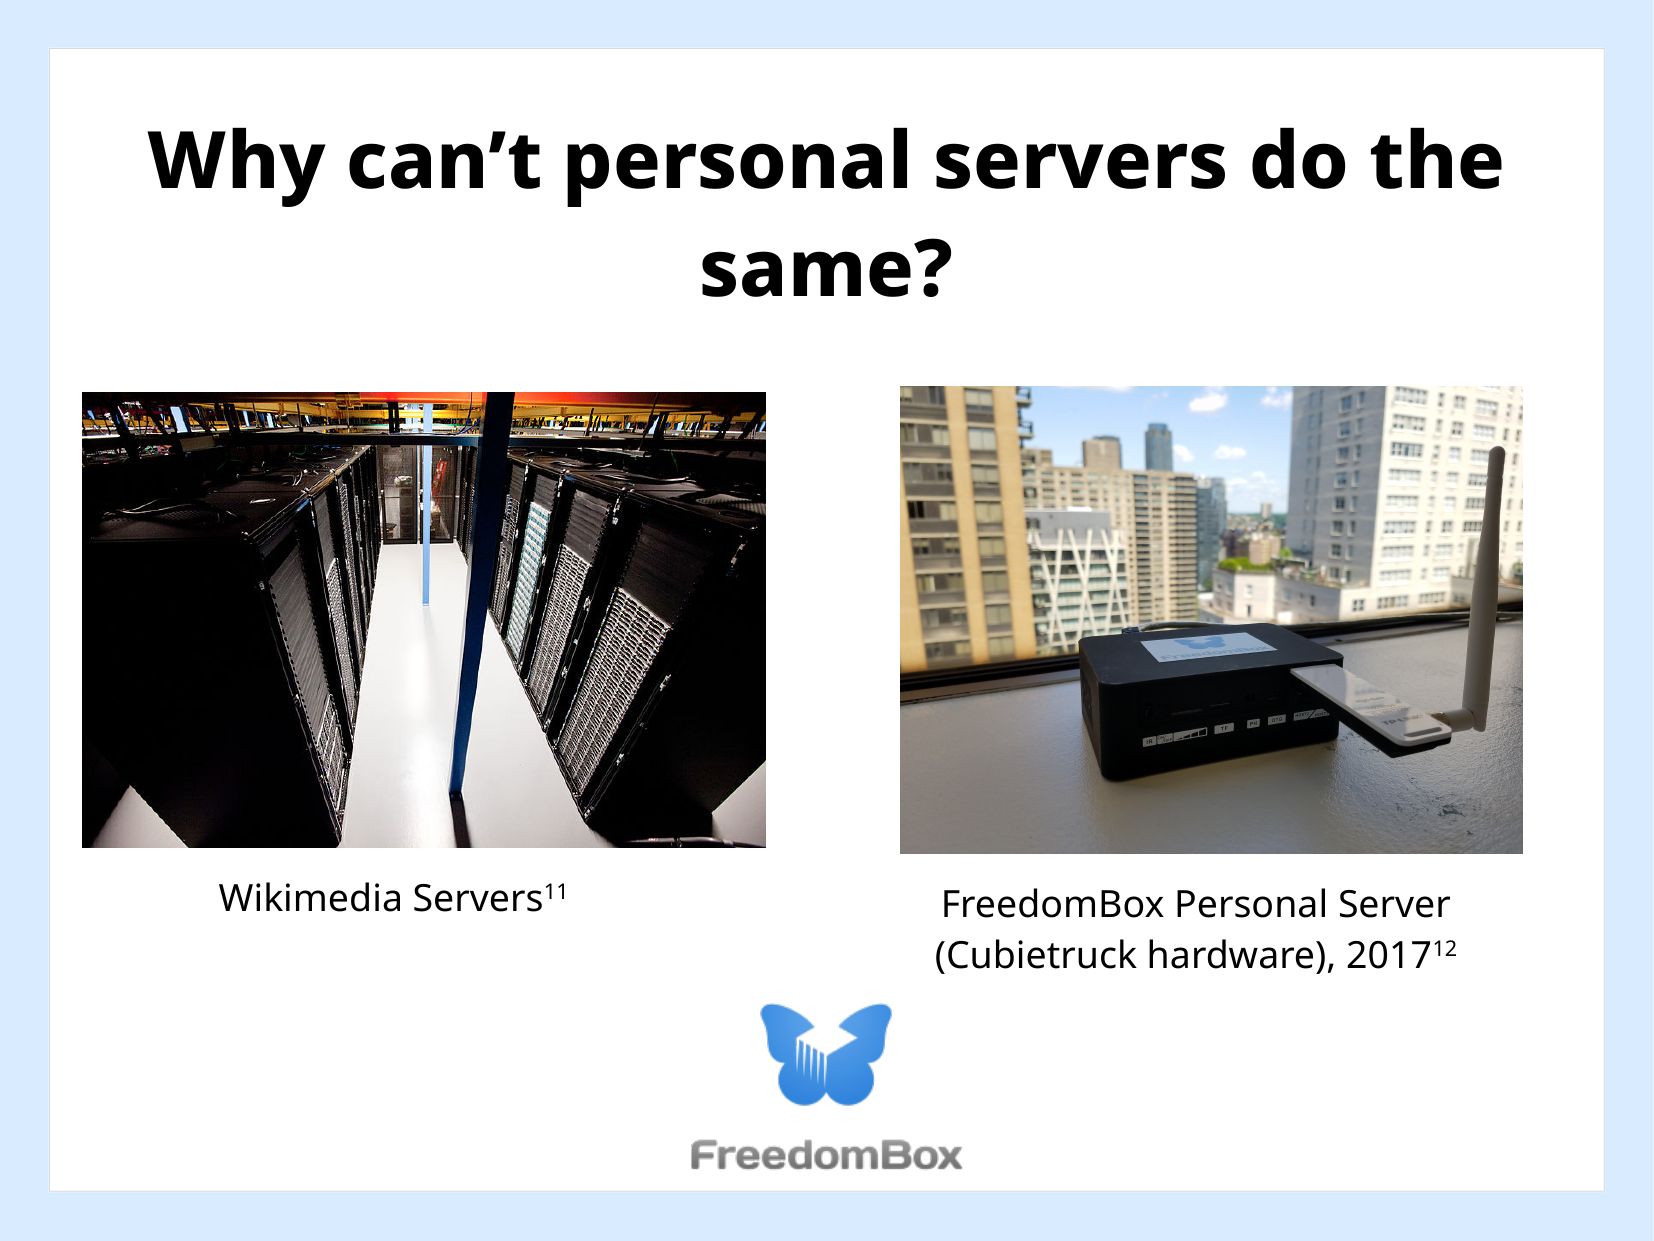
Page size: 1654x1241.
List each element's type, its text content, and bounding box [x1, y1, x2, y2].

text_box Wikimedia Servers11 [82, 864, 706, 925]
picture [0, 0, 1654, 1241]
subtitle Why can’t personal servers do the same? [82, 49, 1571, 1010]
text_box FreedomBox Personal Server (Cubietruck hardware), 201712 [885, 870, 1508, 976]
